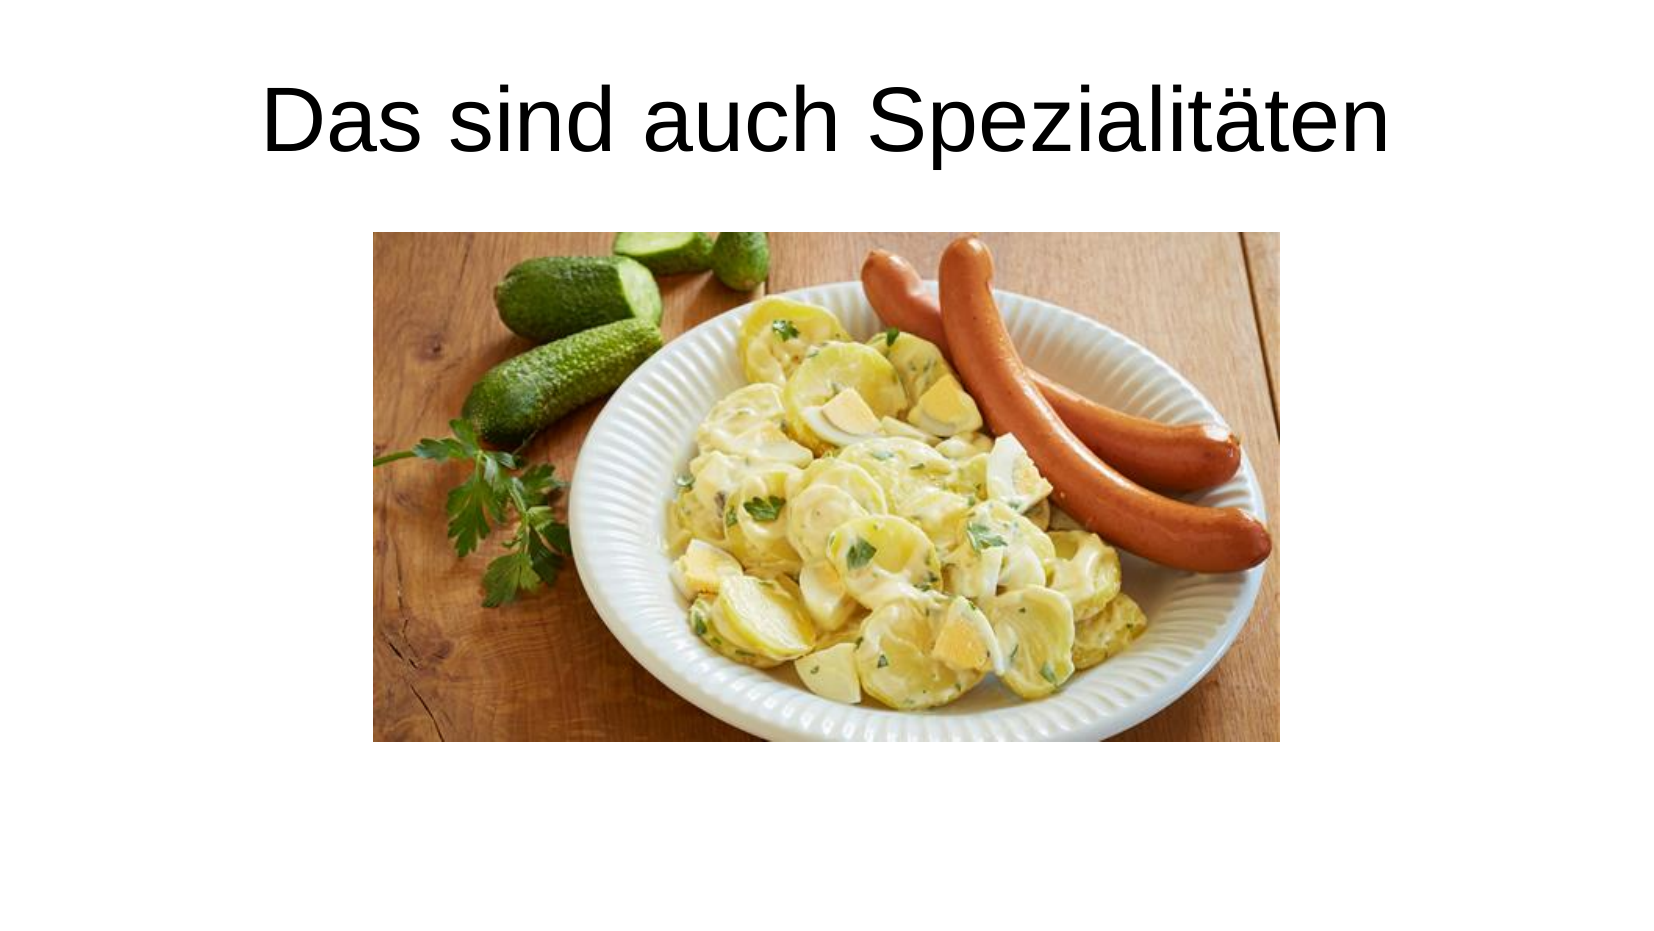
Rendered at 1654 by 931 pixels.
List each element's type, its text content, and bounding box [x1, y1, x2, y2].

picture [373, 232, 1280, 743]
title Das sind auch Spezialitäten [82, 37, 1571, 193]
